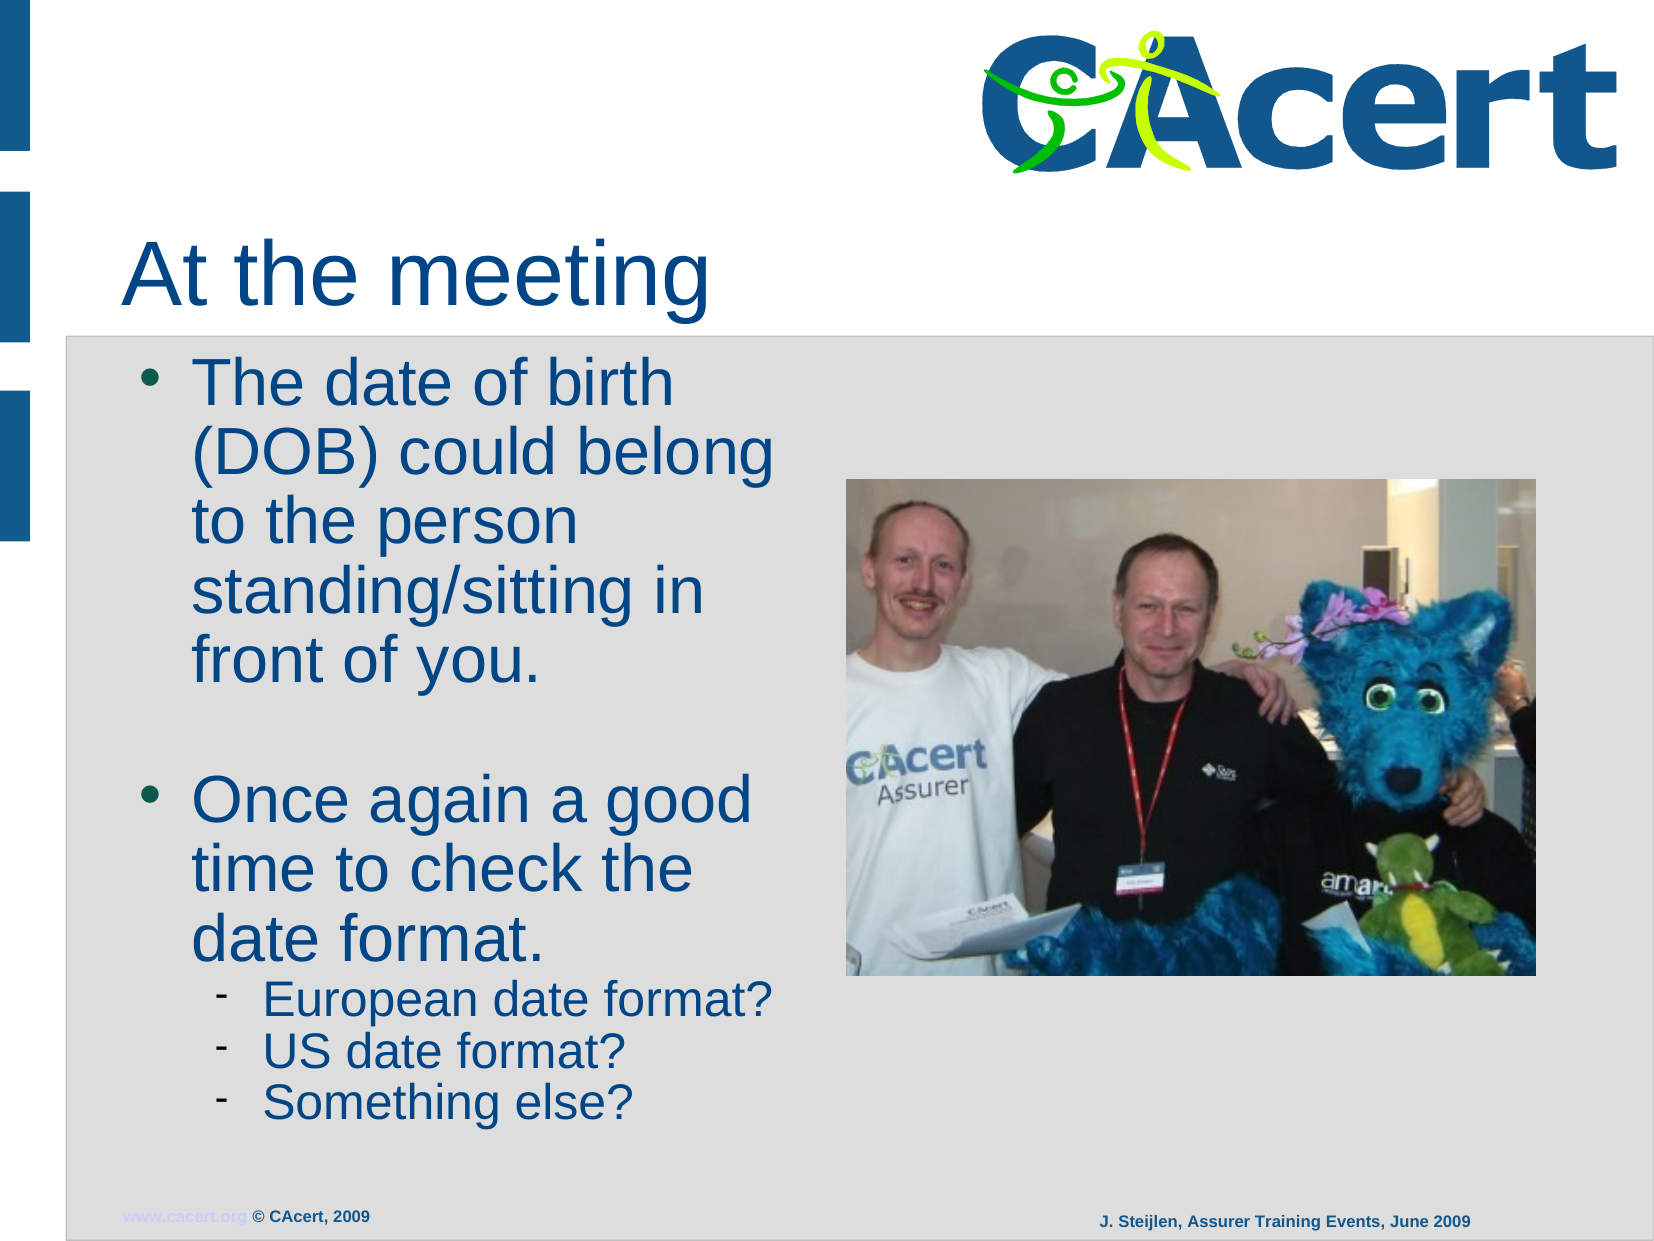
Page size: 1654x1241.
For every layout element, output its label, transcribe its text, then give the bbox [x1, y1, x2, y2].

picture [1355, 969, 1373, 976]
list The date of birth (DOB) could belong to the person standing/sitting in front of you. Once again a good time to check the date format. European date format? US date format? Something else? [121, 344, 811, 1185]
picture [846, 479, 1536, 976]
title At the meeting [121, 167, 1533, 326]
